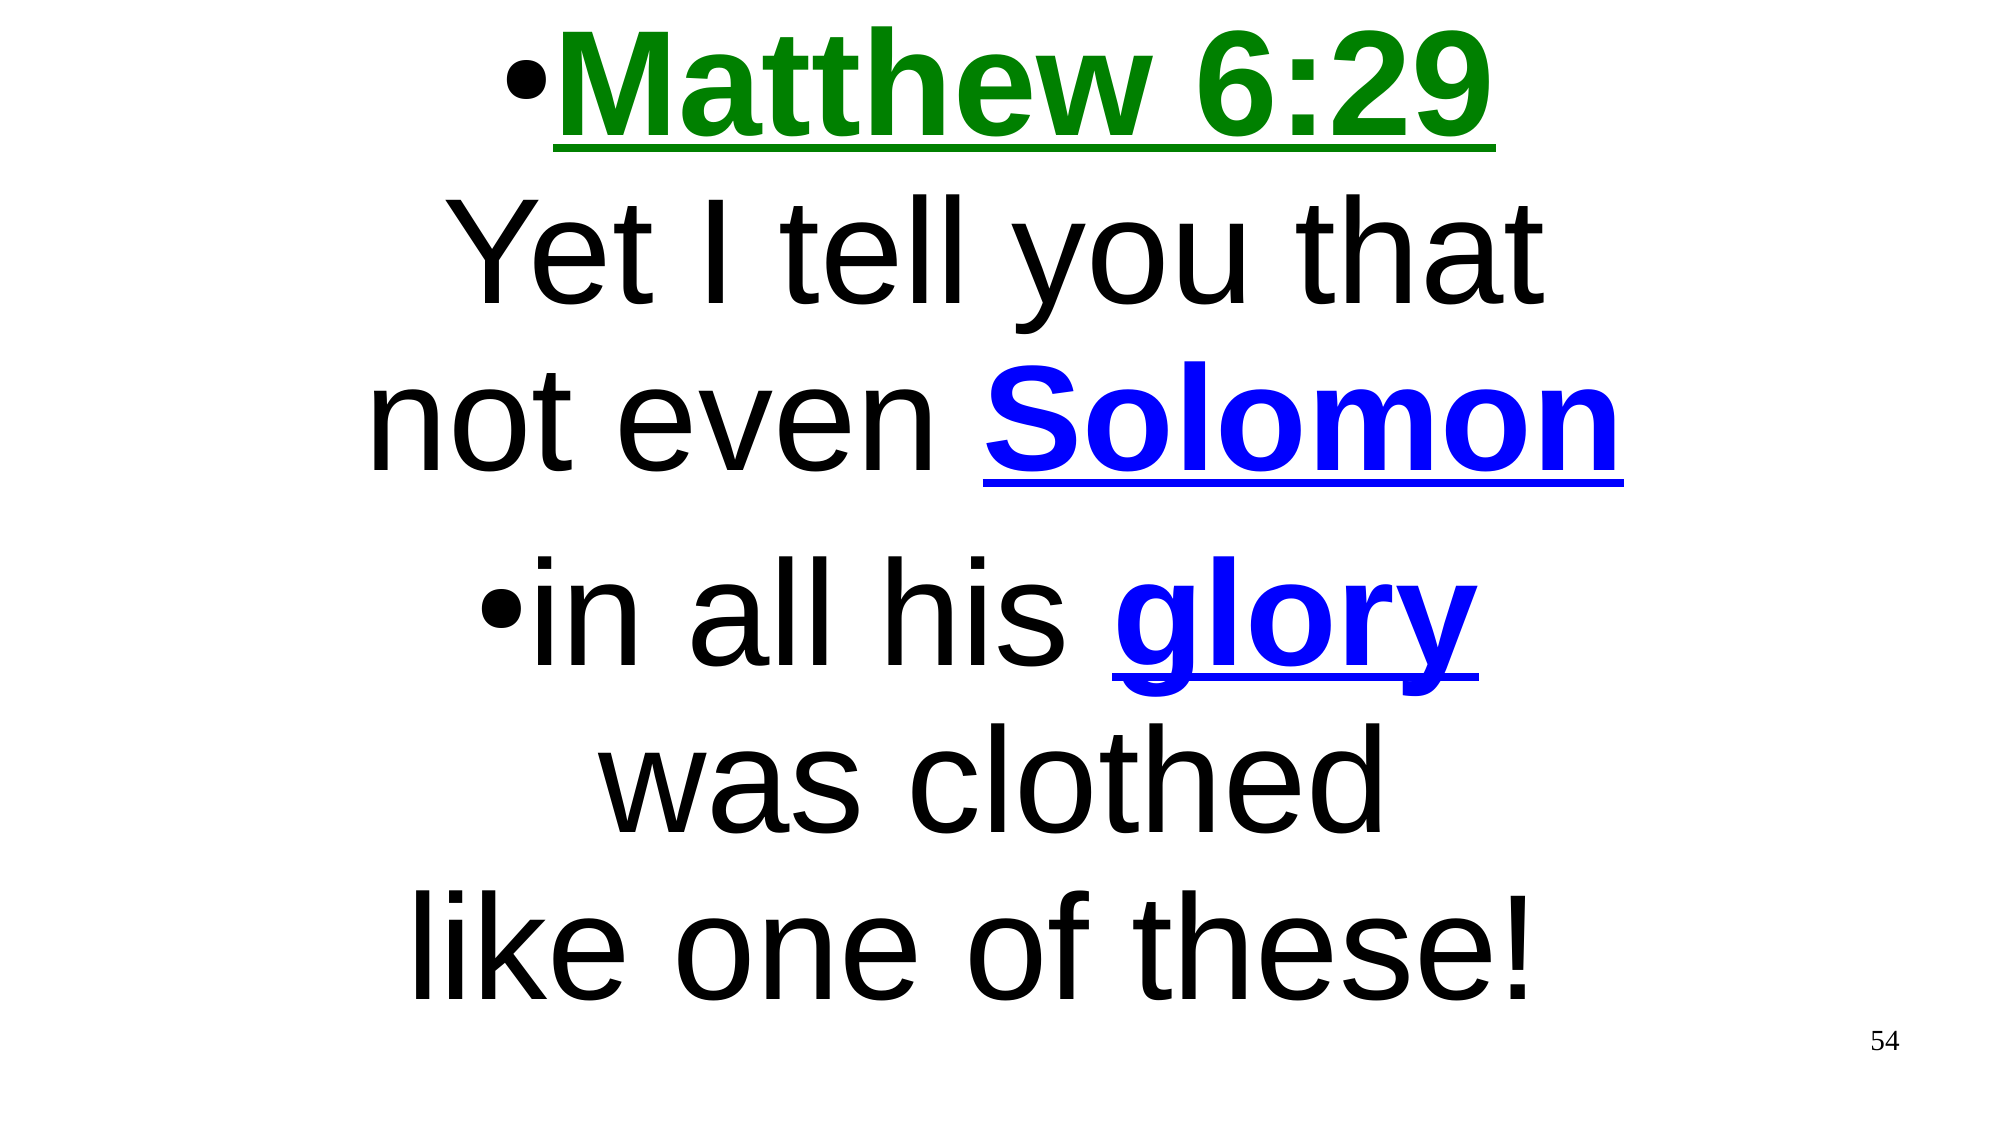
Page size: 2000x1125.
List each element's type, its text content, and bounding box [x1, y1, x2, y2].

list Matthew 6:29 Yet I tell you that not even Solomon in all his glory was clothed like one of these! [0, 0, 1996, 1123]
